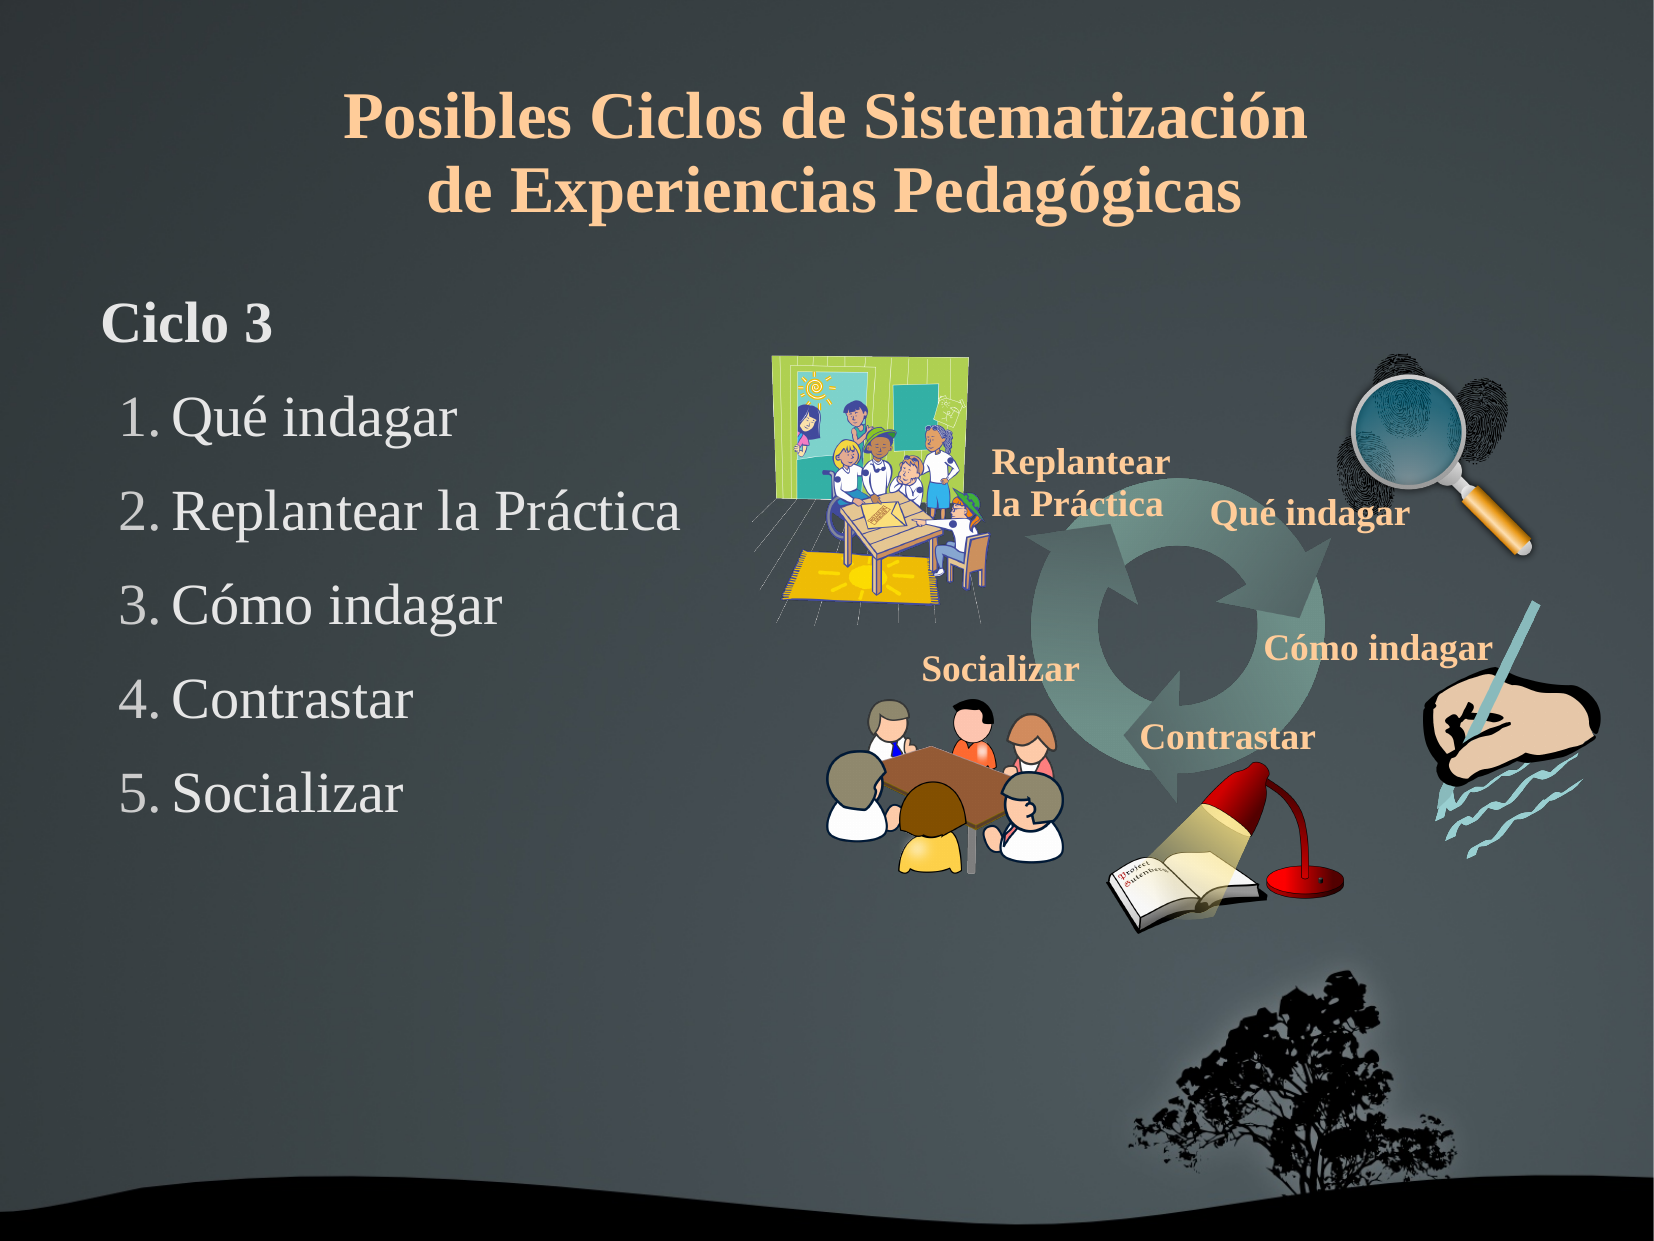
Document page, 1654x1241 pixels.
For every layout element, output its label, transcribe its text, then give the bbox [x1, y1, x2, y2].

text_box Contrastar [1124, 708, 1332, 759]
text_box Replantear la Práctica [976, 433, 1196, 532]
text_box Cómo indagar [1248, 619, 1509, 703]
list Ciclo 3 Qué indagar Replantear la Práctica Cómo indagar Contrastar Socializar [82, 290, 809, 1109]
title Posibles Ciclos de Sistematización de Experiencias Pedagógicas [82, 49, 1571, 257]
text_box Qué indagar [1194, 484, 1426, 541]
text_box Socializar [906, 640, 1096, 697]
picture [0, 0, 1654, 1241]
